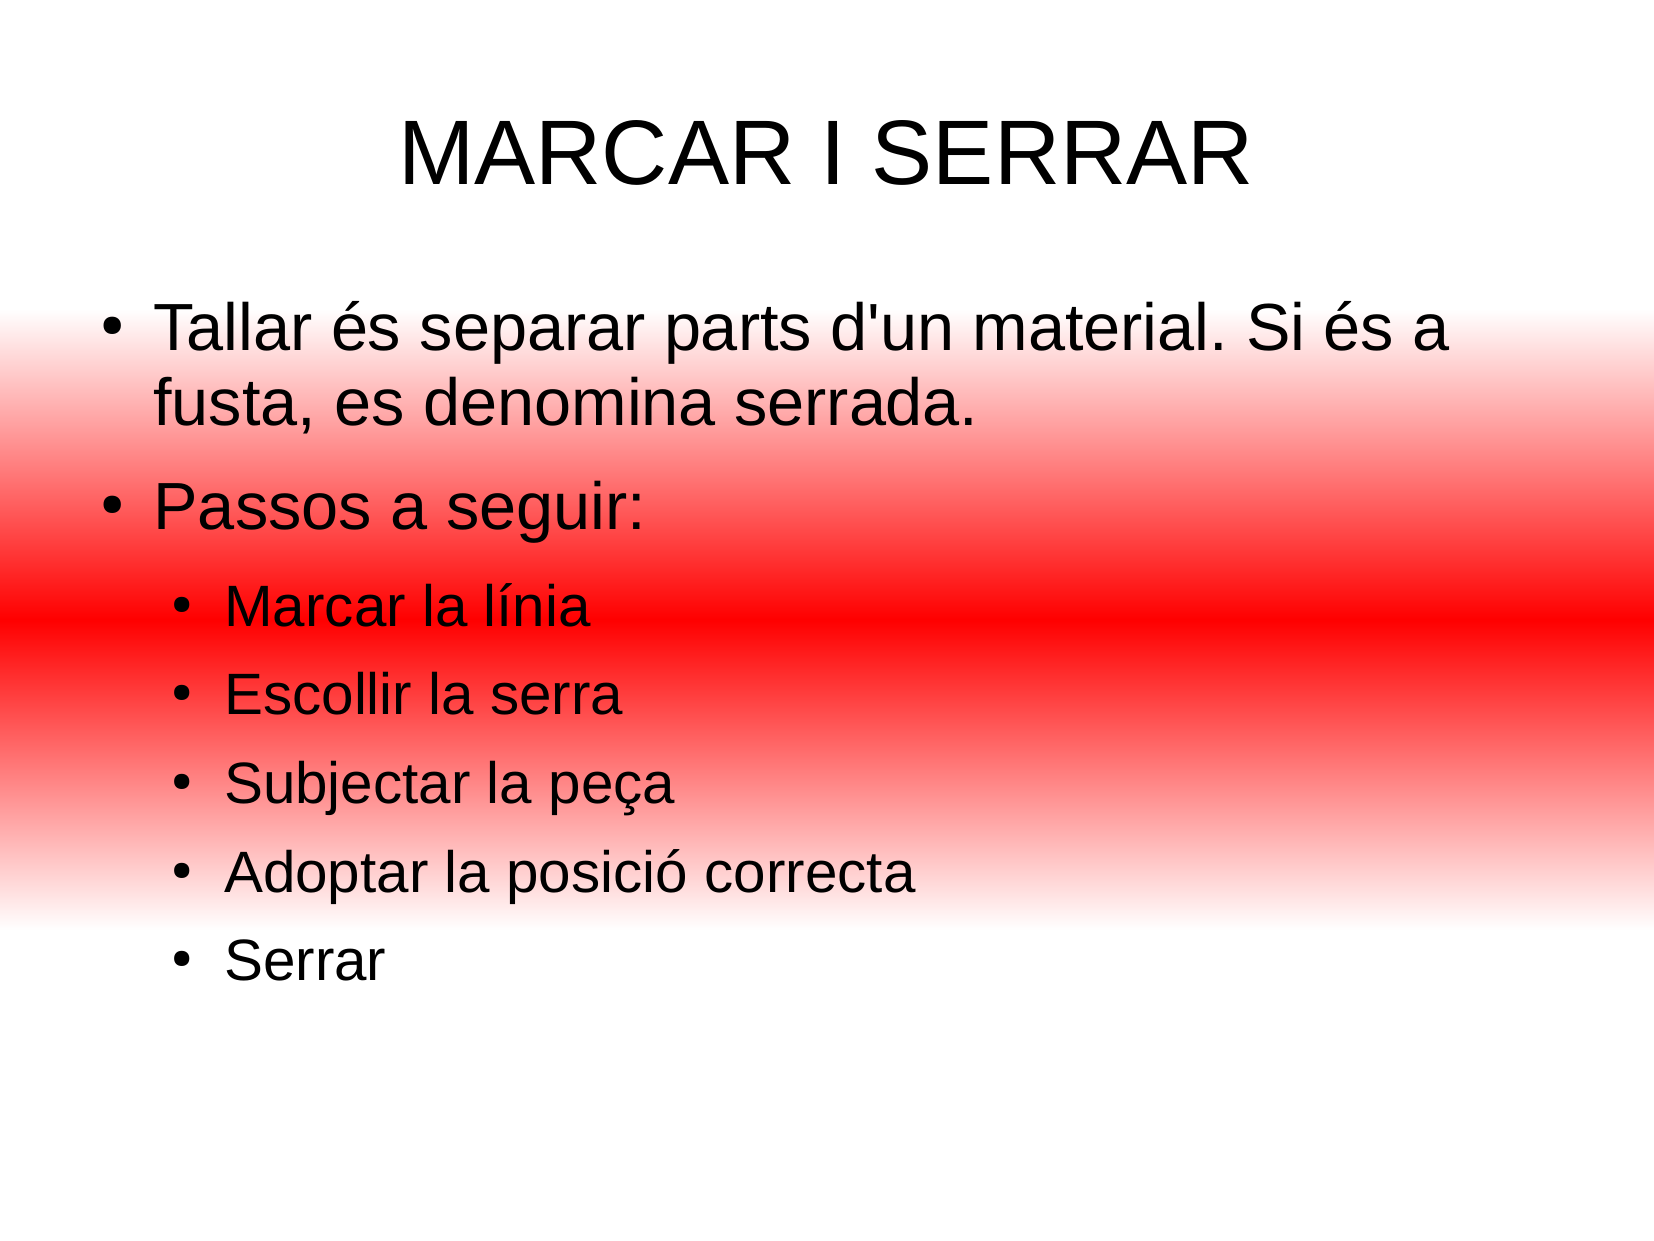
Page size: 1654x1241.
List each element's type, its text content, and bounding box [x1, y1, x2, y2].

title MARCAR I SERRAR [82, 56, 1571, 250]
list Tallar és separar parts d'un material. Si és a fusta, es denomina serrada. Passos a seguir: Marcar la línia Escollir la serra Subjectar la peça Adoptar la posició correcta Serrar [82, 290, 1571, 1109]
